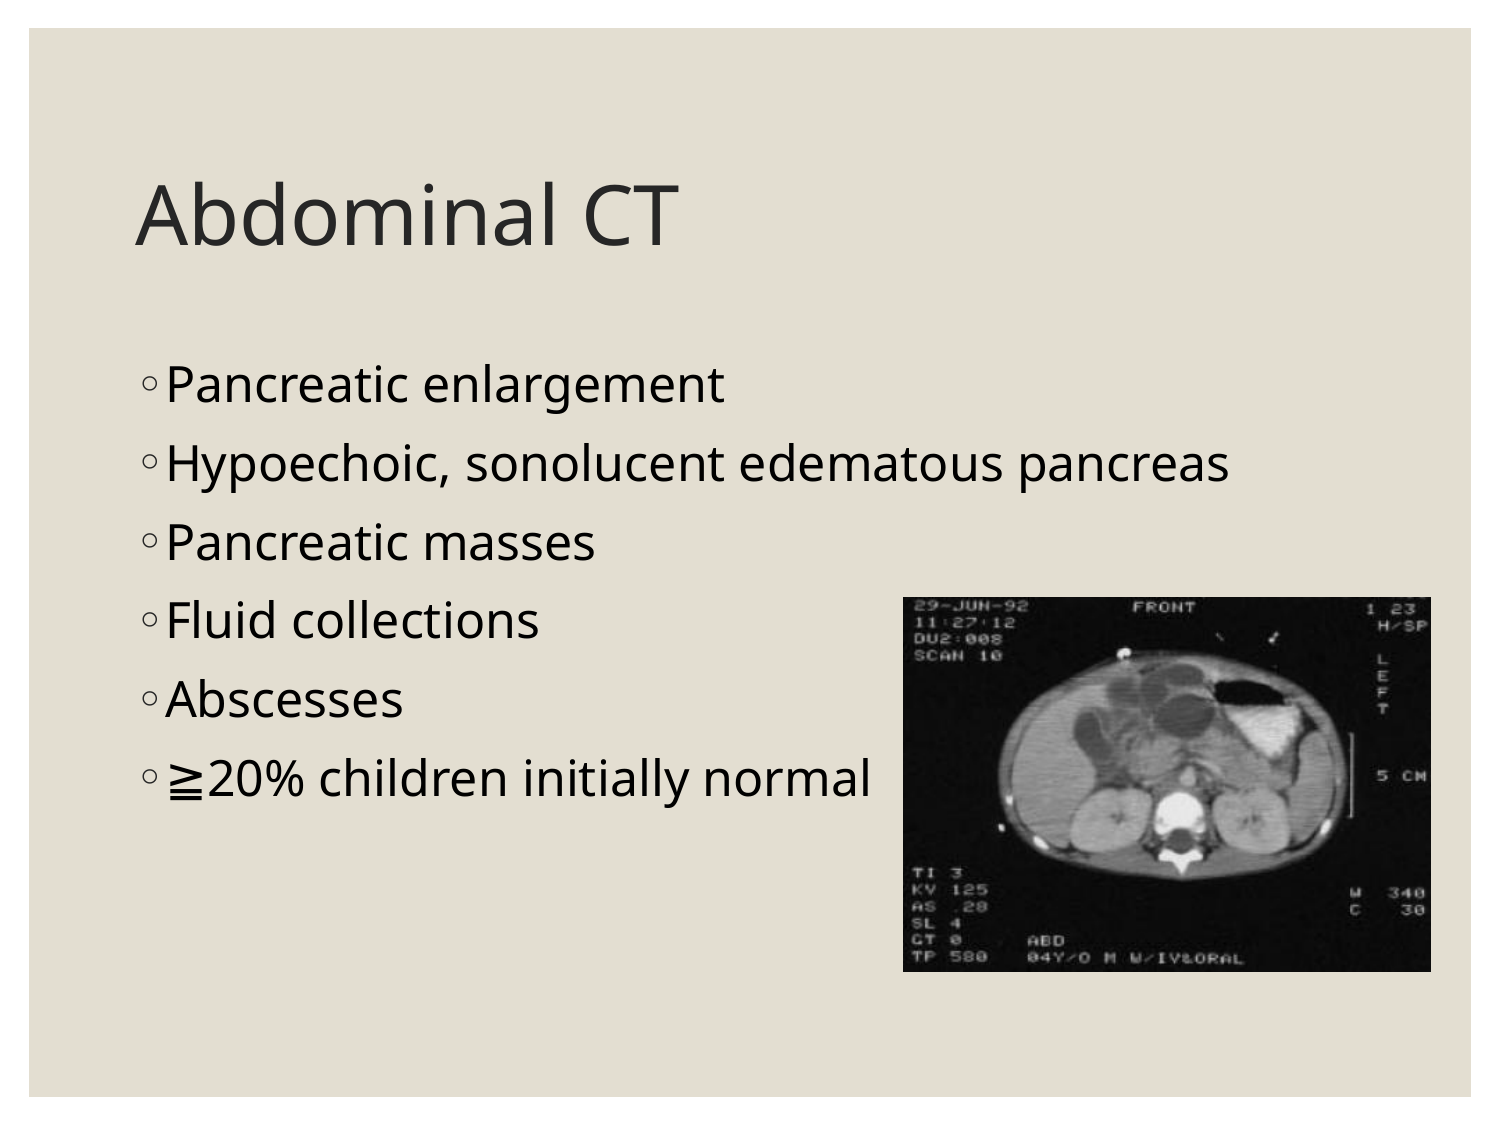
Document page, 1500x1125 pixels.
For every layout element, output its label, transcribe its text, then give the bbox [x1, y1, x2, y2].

list Pancreatic enlargement Hypoechoic, sonolucent edematous pancreas Pancreatic masses Fluid collections Abscesses ≧20% children initially normal [120, 345, 1380, 991]
title Abdominal CT [120, 105, 1380, 331]
picture [903, 597, 1431, 972]
